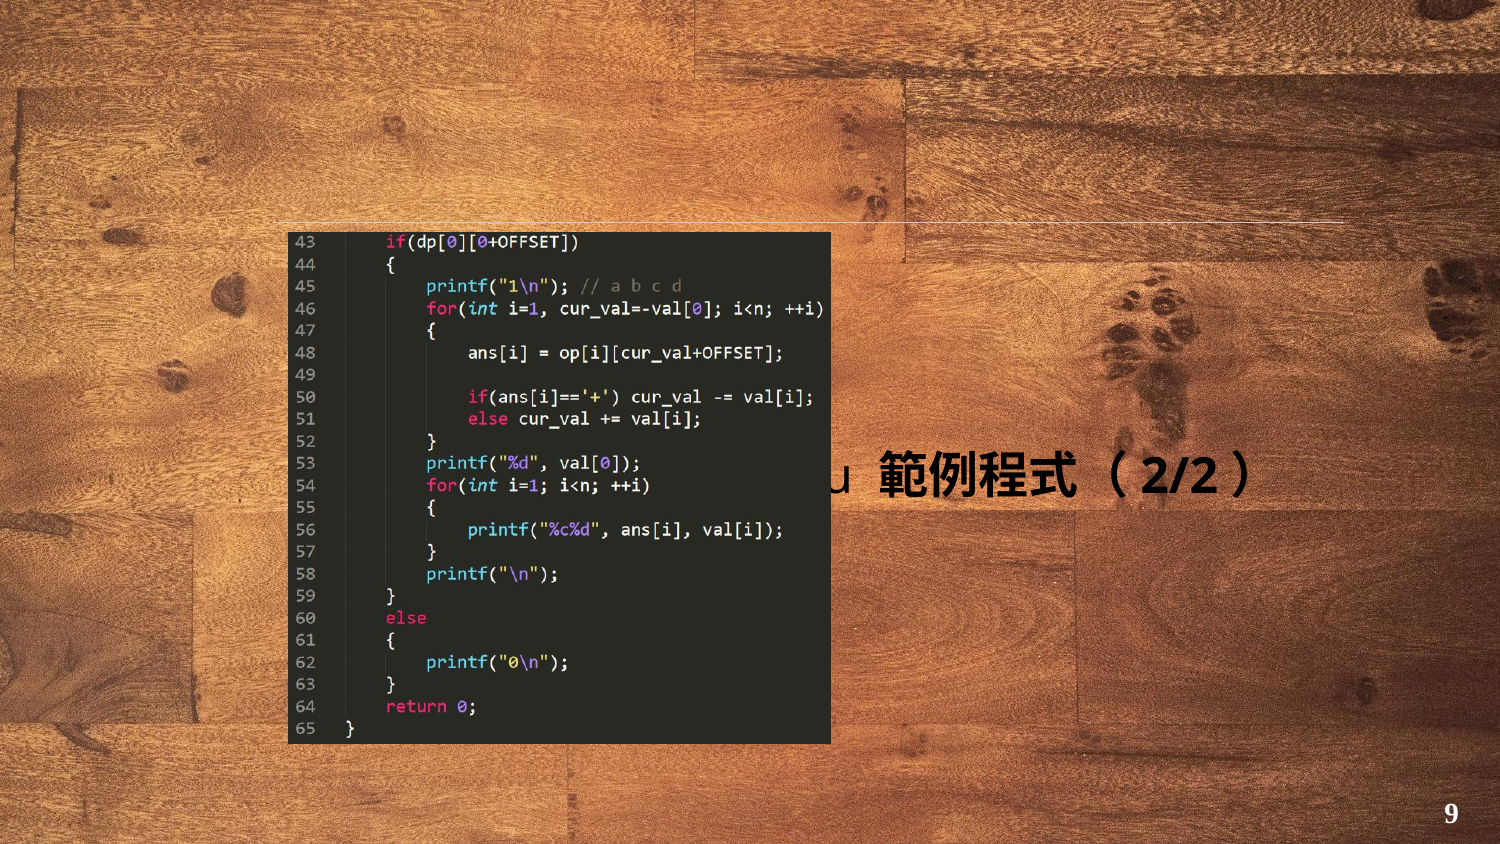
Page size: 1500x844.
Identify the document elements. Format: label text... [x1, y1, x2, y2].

slide_number 9 [1429, 779, 1500, 844]
picture [288, 232, 831, 744]
title 範例程式（2/2） [255, 117, 1341, 233]
